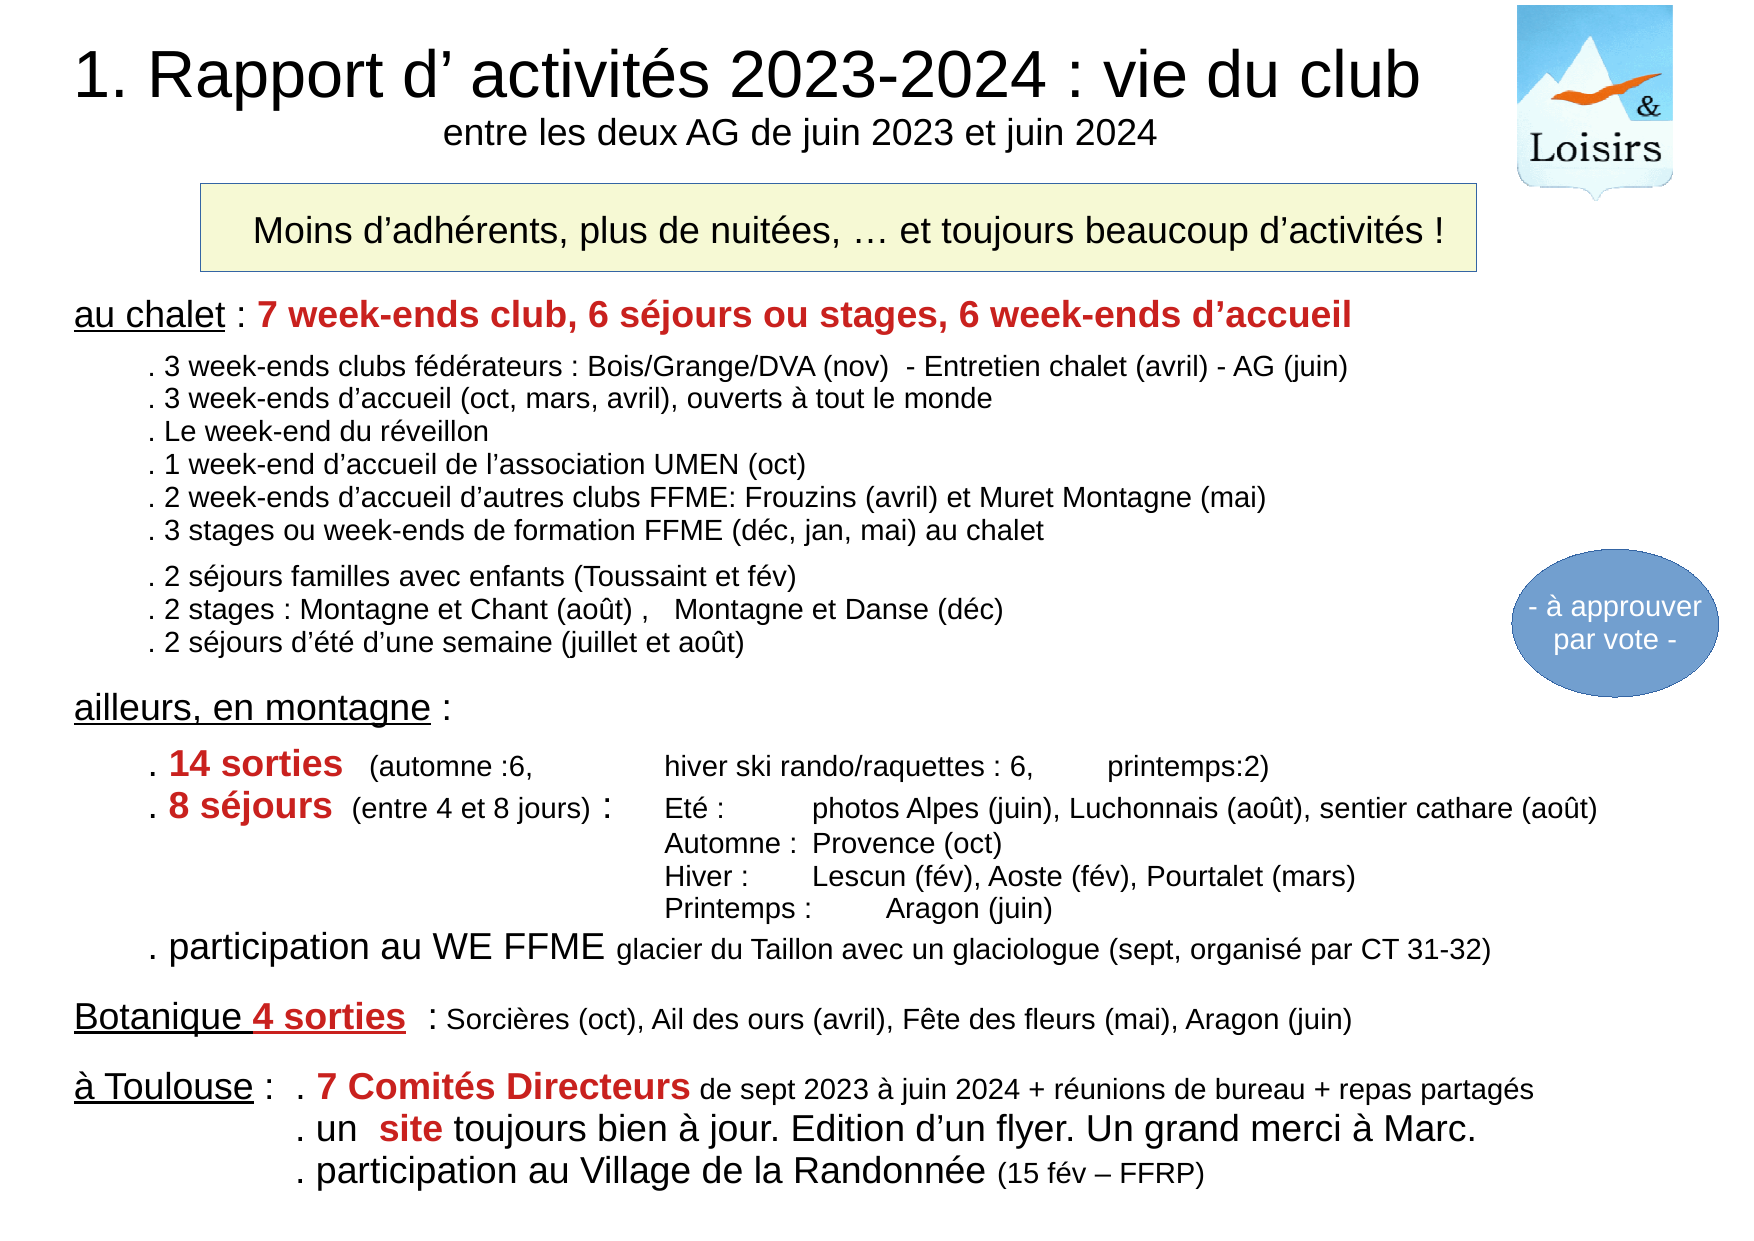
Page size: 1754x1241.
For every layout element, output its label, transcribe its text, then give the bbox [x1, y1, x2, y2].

text_box - à approuver par vote - [1511, 549, 1719, 698]
picture [1517, 5, 1673, 201]
text_box 1. Rapport d’ activités 2023-2024 : vie du club entre les deux AG de juin 2023 et juin 2024 Moins d’adhérents, plus de nuitées, … et toujours beaucoup d’activités ! au chalet : 7 week-ends club, 6 séjours ou stages, 6 week-ends d’accueil . 3 week-ends clubs fédérateurs : Bois/Grange/DVA (nov) - Entretien chalet (avril) - AG (juin) . 3 week-ends d’accueil (oct, mars, avril), ouverts à tout le monde . Le week-end du réveillon . 1 week-end d’accueil de l’association UMEN (oct) . 2 week-ends d’accueil d’autres clubs FFME: Frouzins (avril) et Muret Montagne (mai) . 3 stages ou week-ends de formation FFME (déc, jan, mai) au chalet . 2 séjours familles avec enfants (Toussaint et fév) . 2 stages : Montagne et Chant (août) , Montagne et Danse (déc) . 2 séjours d’été d’une semaine (juillet et août) ailleurs, en montagne : . 14 sorties (automne :6, hiver ski rando/raquettes : 6, printemps:2) . 8 séjours (entre 4 et 8 jours) : Eté : photos Alpes (juin), Luchonnais (août), sentier cathare (août) Automne : Provence (oct) Hiver : Lescun (fév), Aoste (fév), Pourtalet (mars) Printemps : Aragon (juin) . participation au WE FFME glacier du Taillon avec un glaciologue (sept, organisé par CT 31-32) Botanique 4 sorties : Sorcières (oct), Ail des ours (avril), Fête des fleurs (mai), Aragon (juin) à Toulouse : . 7 Comités Directeurs de sept 2023 à juin 2024 + réunions de bureau + repas partagés . un site toujours bien à jour. Edition d’un flyer. Un grand merci à Marc. . participation au Village de la Randonnée (15 fév – FFRP) [59, 29, 1700, 1241]
